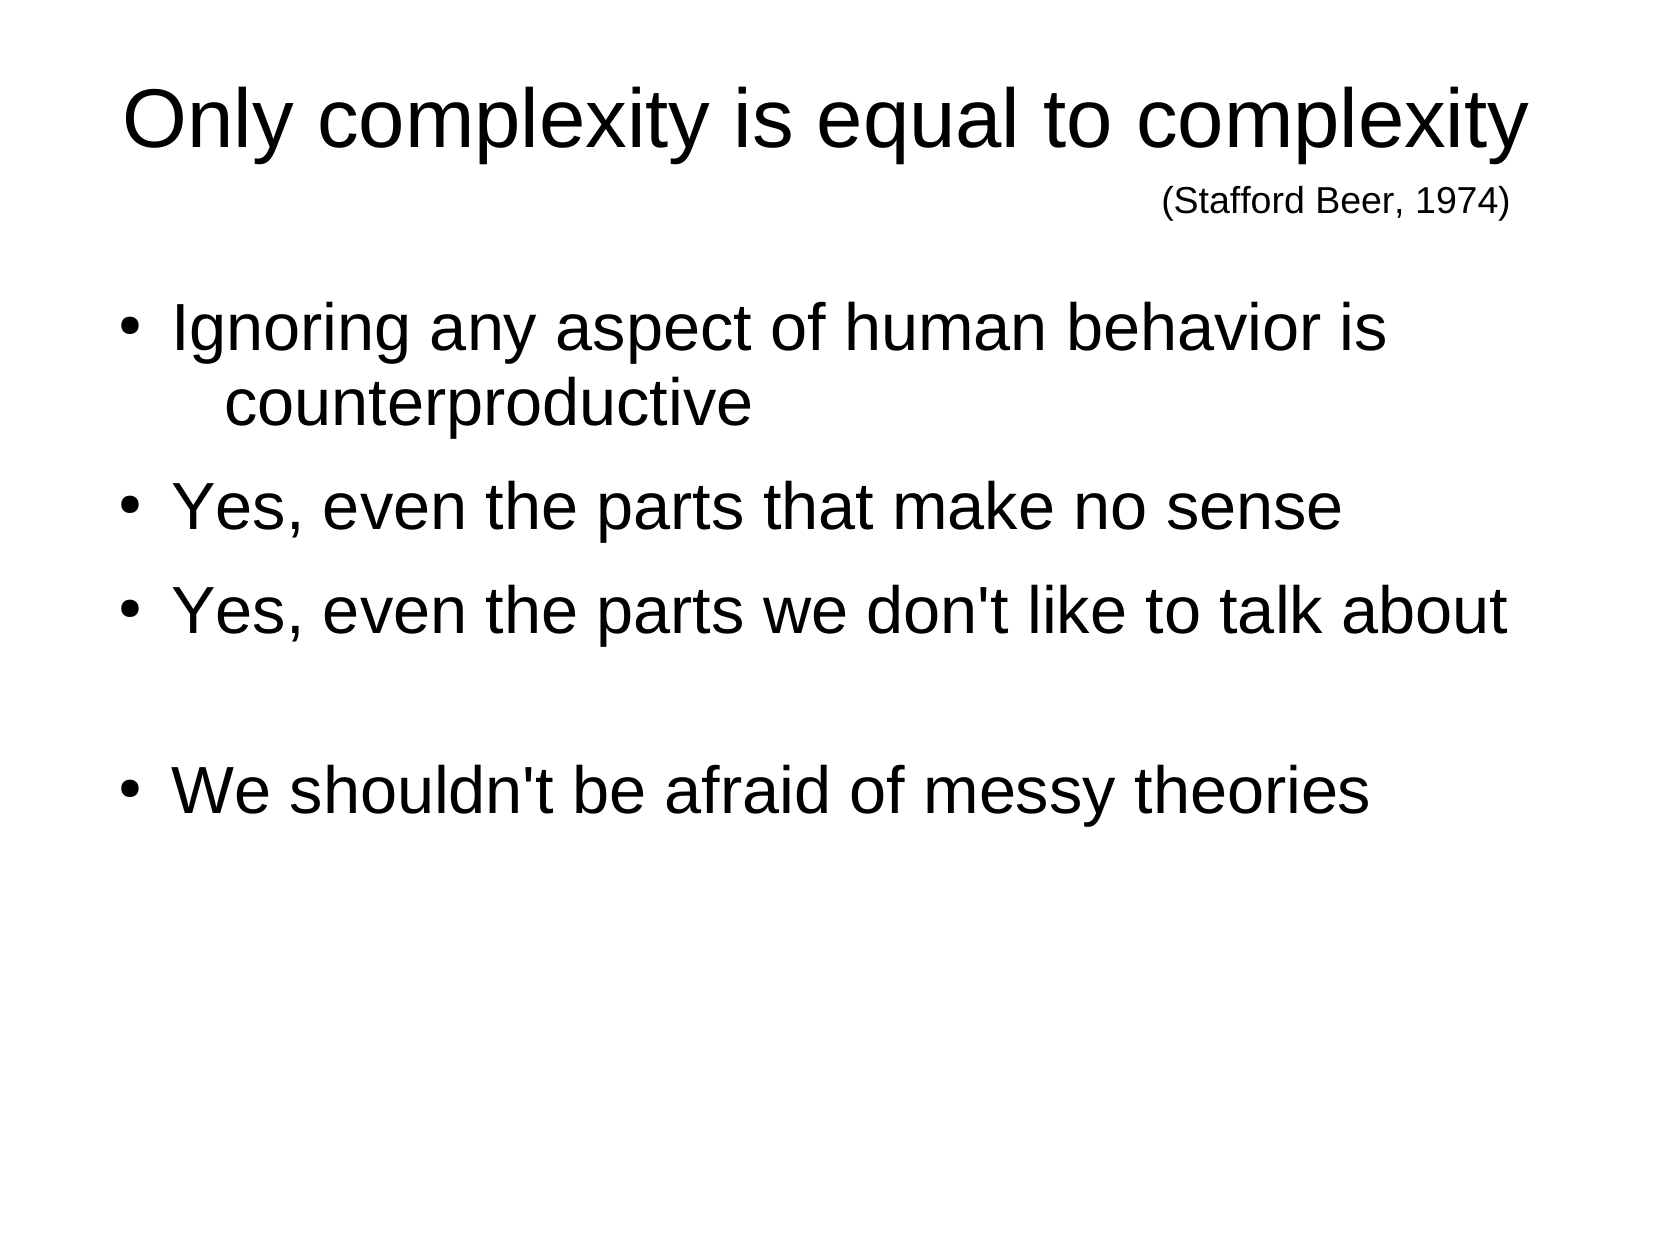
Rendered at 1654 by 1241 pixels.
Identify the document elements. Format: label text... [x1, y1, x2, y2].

text_box (Stafford Beer, 1974) [1146, 171, 1526, 229]
title Only complexity is equal to complexity [82, 49, 1571, 188]
list Ignoring any aspect of human behavior is counterproductive Yes, even the parts that make no sense Yes, even the parts we don't like to talk about We shouldn't be afraid of messy theories [82, 290, 1571, 1109]
